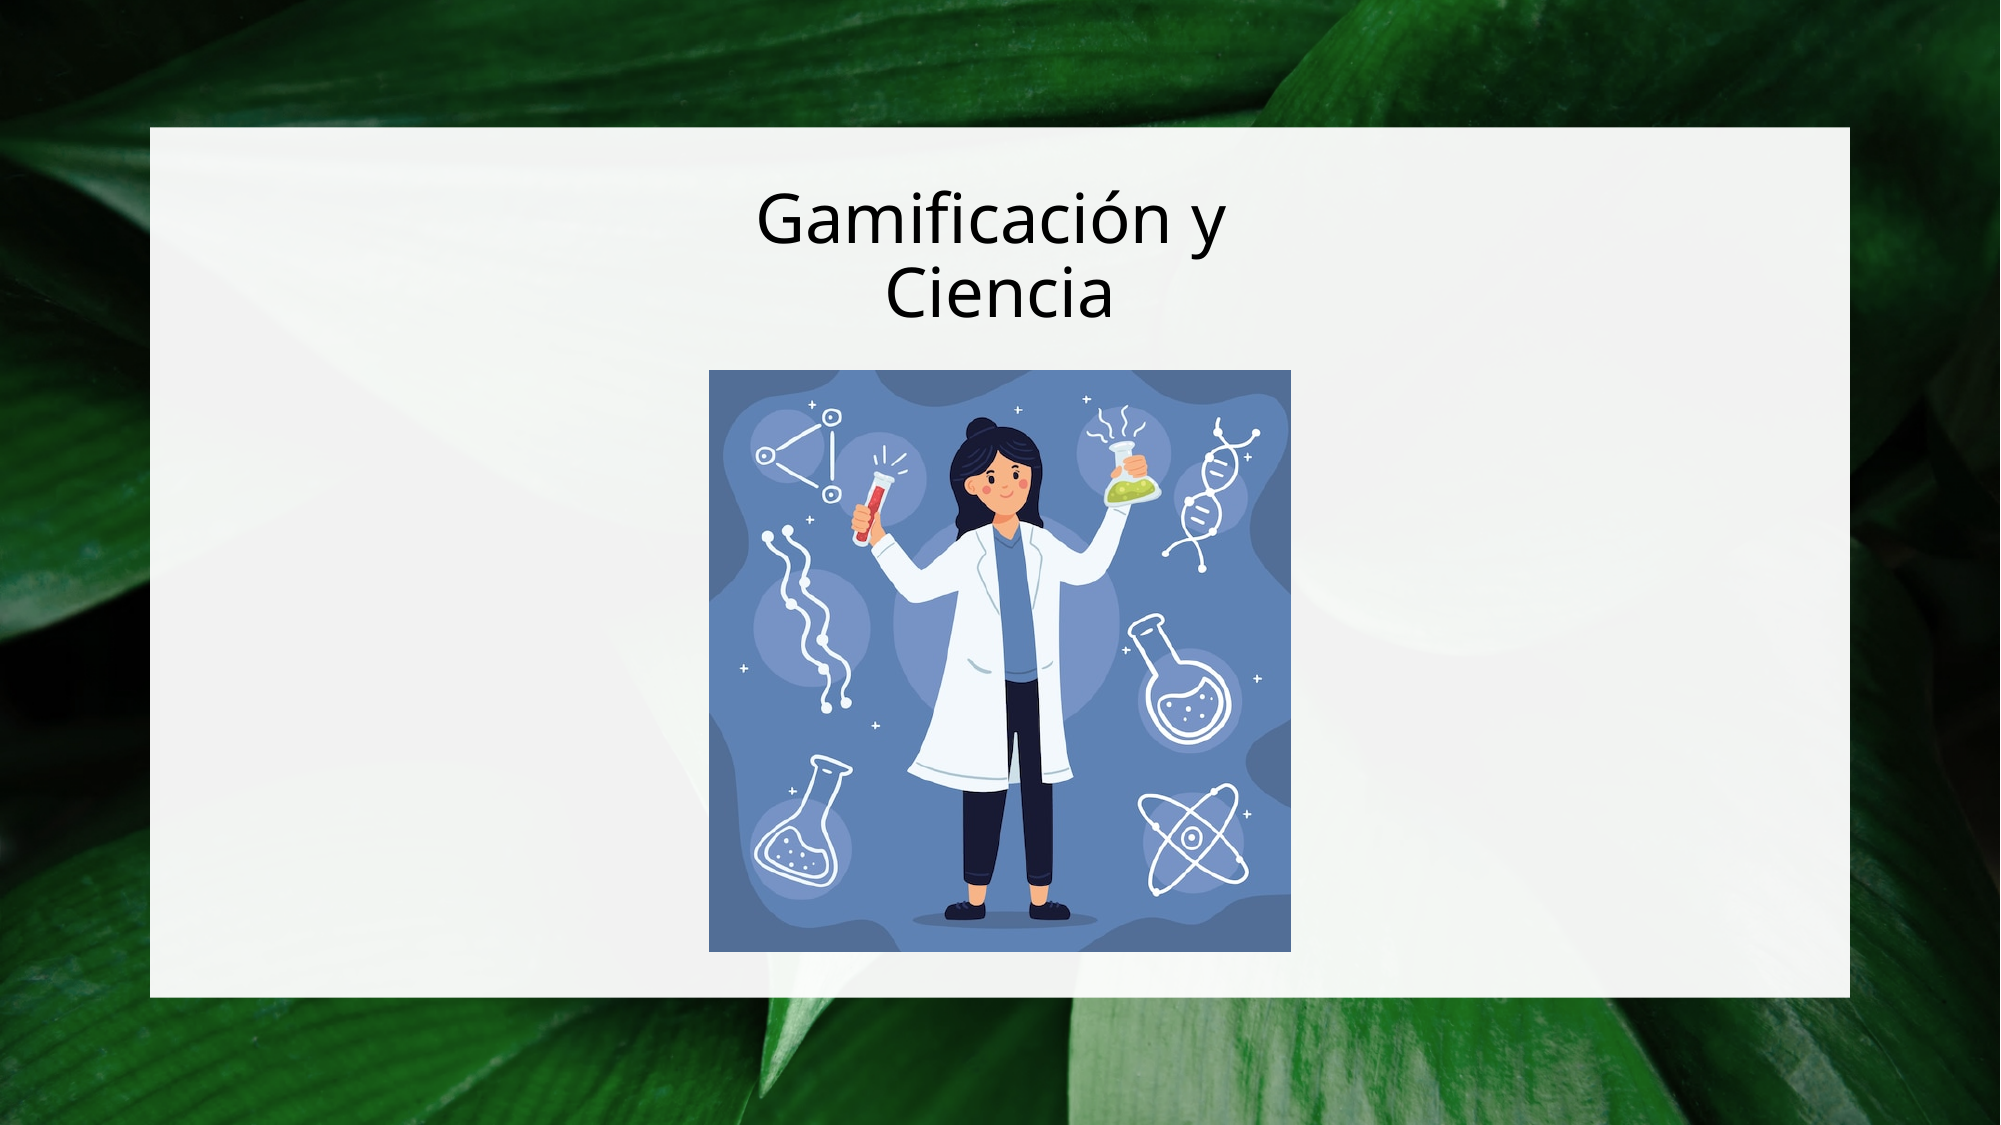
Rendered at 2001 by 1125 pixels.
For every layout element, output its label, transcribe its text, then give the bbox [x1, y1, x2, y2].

title Gamificación y Ciencia [265, 163, 1735, 340]
picture [1648, 773, 1987, 1112]
picture [709, 370, 1291, 952]
